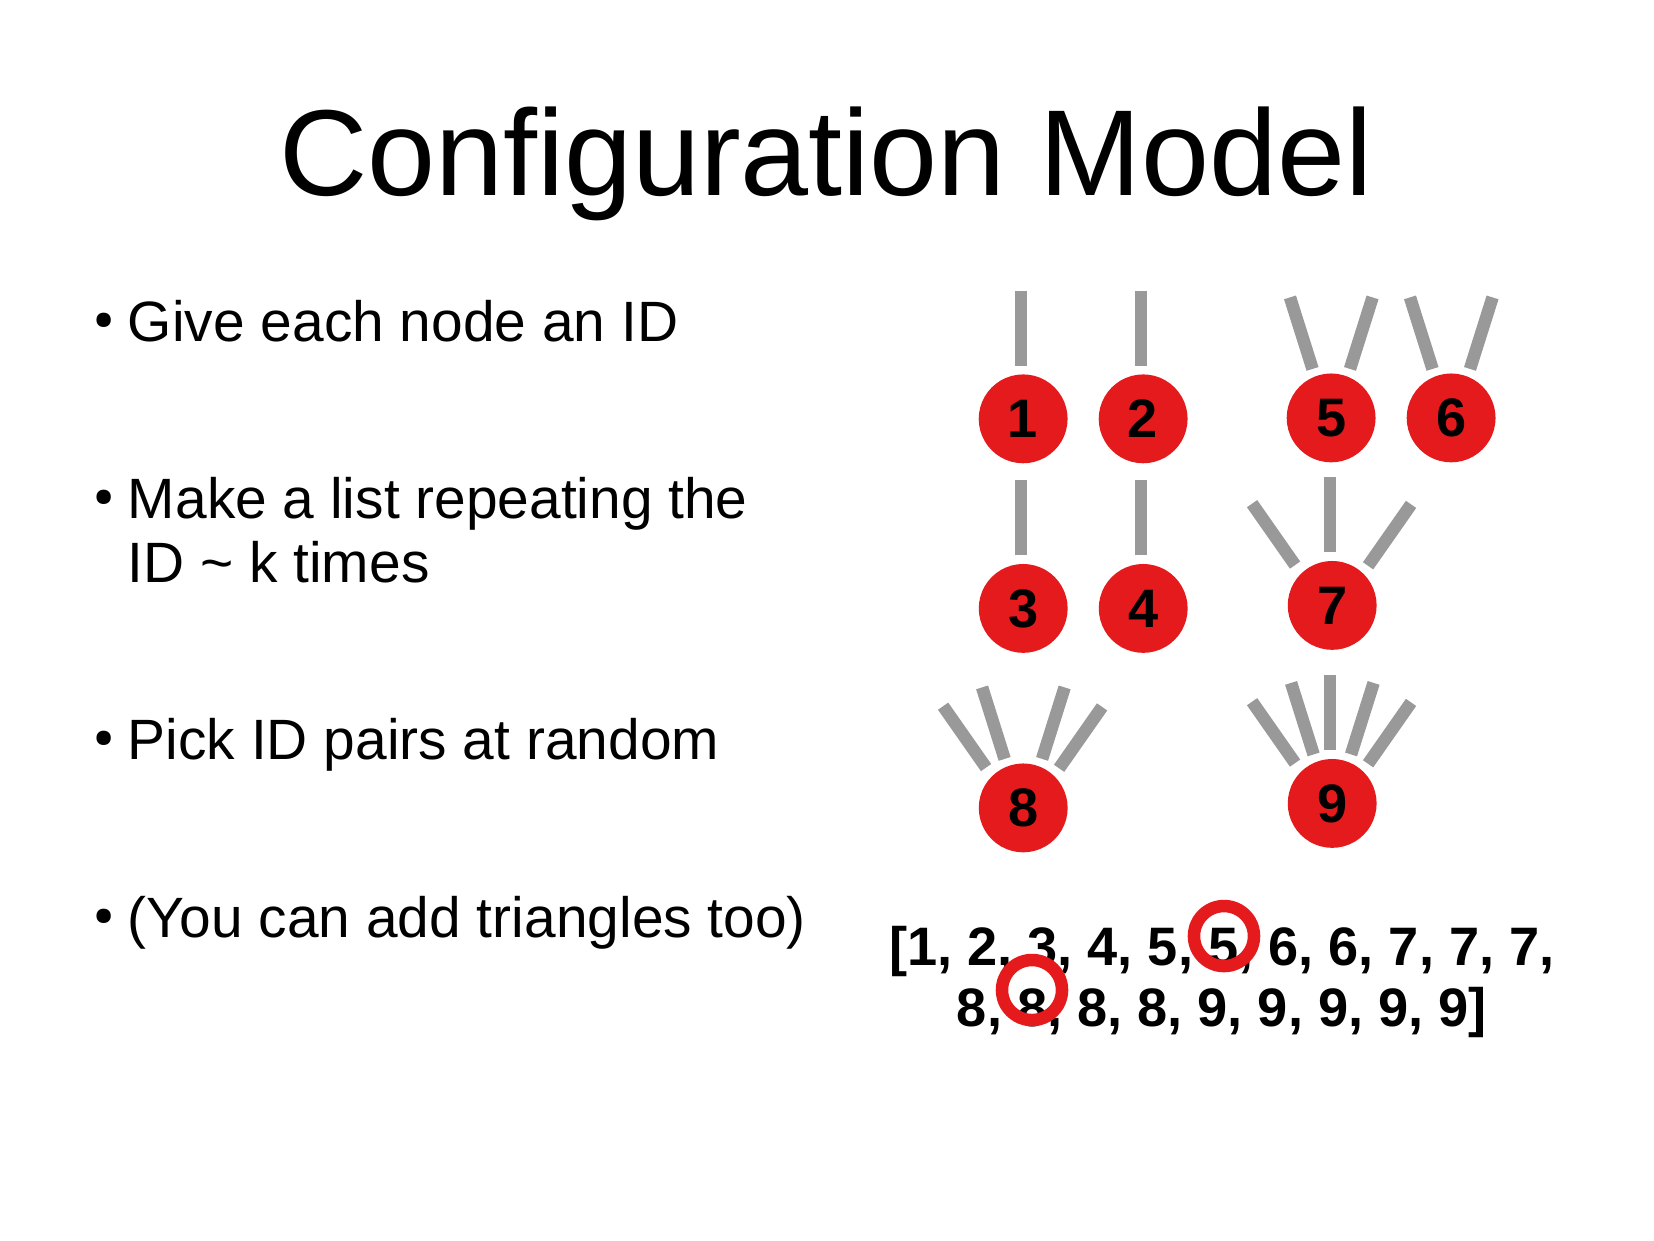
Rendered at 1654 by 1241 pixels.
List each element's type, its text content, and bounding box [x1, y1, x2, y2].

text_box 4 [1098, 563, 1188, 653]
title Configuration Model [82, 49, 1571, 257]
text_box 6 [1406, 373, 1496, 463]
text_box 8 [978, 763, 1068, 853]
text_box 3 [978, 563, 1068, 653]
text_box [1, 2, 3, 4, 5, 5, 6, 6, 7, 7, 7, 8, 8, 8, 8, 9, 9, 9, 9, 9] [1201, 913, 1247, 959]
text_box 9 [1287, 758, 1377, 848]
text_box 2 [1098, 374, 1188, 464]
text_box [1, 2, 3, 4, 5, 5, 6, 6, 7, 7, 7, 8, 8, 8, 8, 9, 9, 9, 9, 9] [1009, 967, 1055, 1013]
text_box 7 [1287, 560, 1377, 650]
text_box 1 [978, 374, 1068, 464]
text_box 5 [1286, 373, 1376, 463]
text_box [1, 2, 3, 4, 5, 5, 6, 6, 7, 7, 7, 8, 8, 8, 8, 9, 9, 9, 9, 9] [874, 909, 1570, 1027]
list Give each node an ID Make a list repeating the ID ~ k times Pick ID pairs at random (You can add triangles too) [82, 290, 809, 1010]
